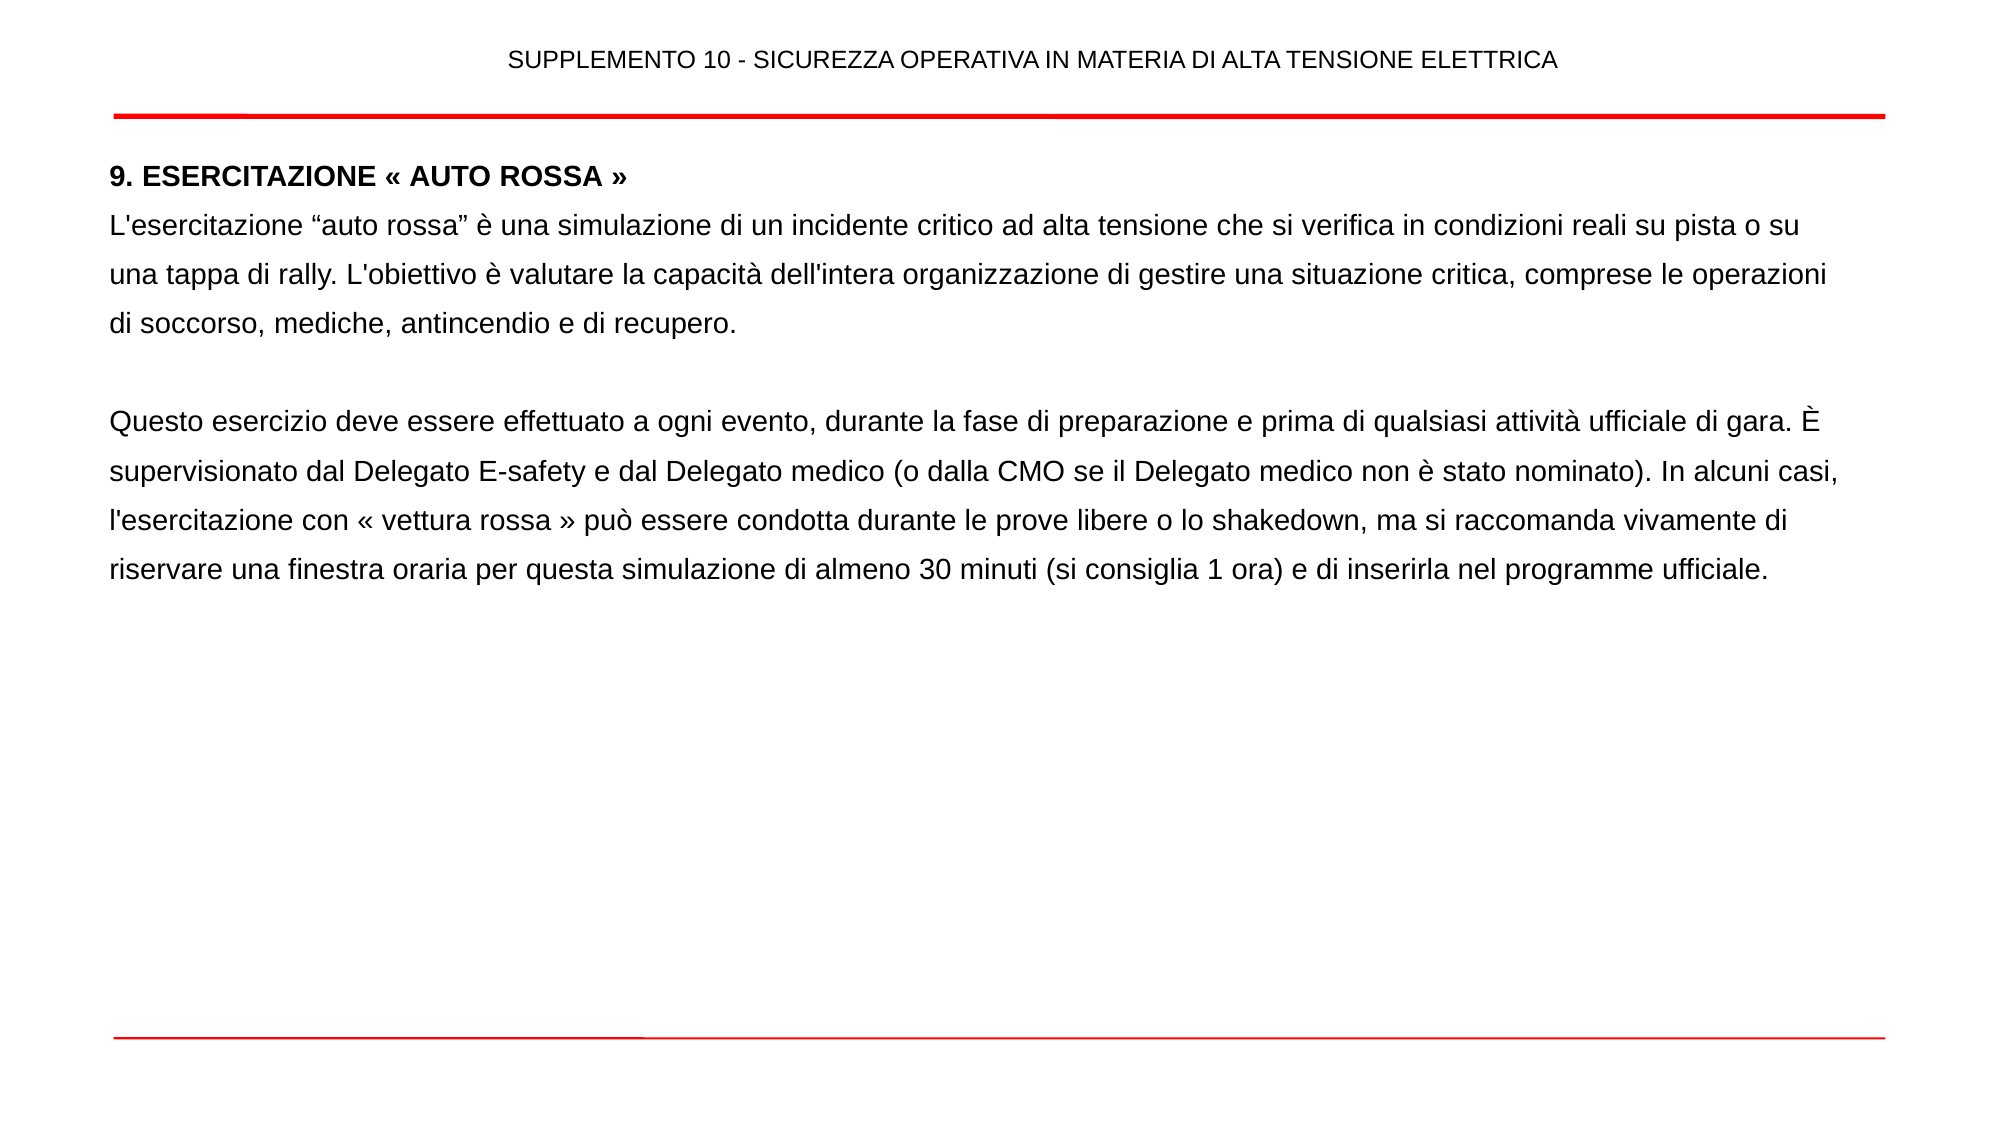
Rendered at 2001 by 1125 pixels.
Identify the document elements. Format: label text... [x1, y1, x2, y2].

text_box SUPPLEMENTO 10 - SICUREZZA OPERATIVA IN MATERIA DI ALTA TENSIONE ELETTRICA [173, 38, 1895, 82]
text_box 9. ESERCITAZIONE « AUTO ROSSA » L'esercitazione “auto rossa” è una simulazione di un incidente critico ad alta tensione che si verifica in condizioni reali su pista o su una tappa di rally. L'obiettivo è valutare la capacità dell'intera organizzazione di gestire una situazione critica, comprese le operazioni di soccorso, mediche, antincendio e di recupero. Questo esercizio deve essere effettuato a ogni evento, durante la fase di preparazione e prima di qualsiasi attività ufficiale di gara. È supervisionato dal Delegato E-safety e dal Delegato medico (o dalla CMO se il Delegato medico non è stato nominato). In alcuni casi, l'esercitazione con « vettura rossa » può essere condotta durante le prove libere o lo shakedown, ma si raccomanda vivamente di riservare una finestra oraria per questa simulazione di almeno 30 minuti (si consiglia 1 ora) e di inserirla nel programme ufficiale. [94, 135, 1867, 593]
